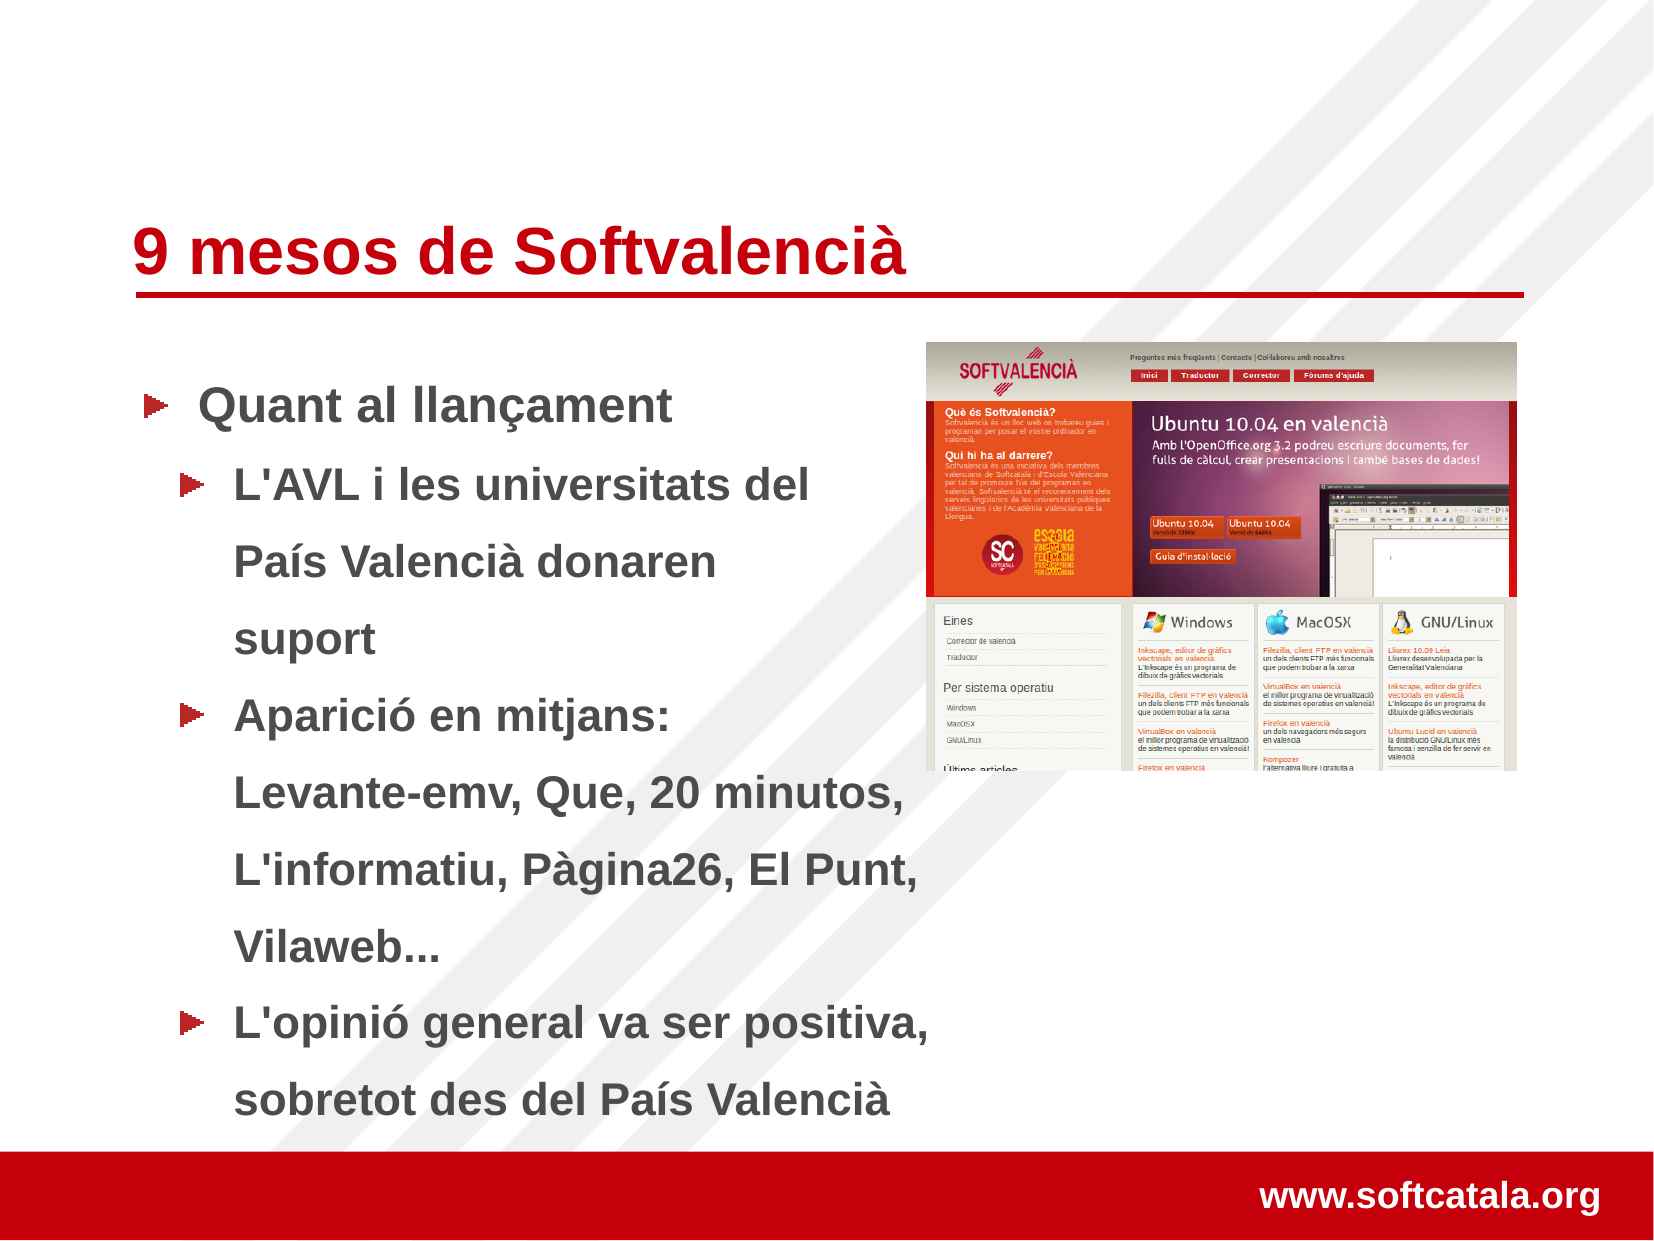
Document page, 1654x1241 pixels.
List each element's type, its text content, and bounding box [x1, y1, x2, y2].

text_box 9 mesos de Softvalencià [118, 206, 1501, 297]
picture [0, 0, 1654, 1151]
text_box Quant al llançament L'AVL i les universitats del País Valencià donaren suport Aparició en mitjans: Levante-emv, Que, 20 minutos, L'informatiu, Pàgina26, El Punt, Vilaweb... L'opinió general va ser positiva, sobretot des del País Valencià [129, 342, 1548, 1106]
text_box www.softcatala.org [0, 1151, 1654, 1241]
